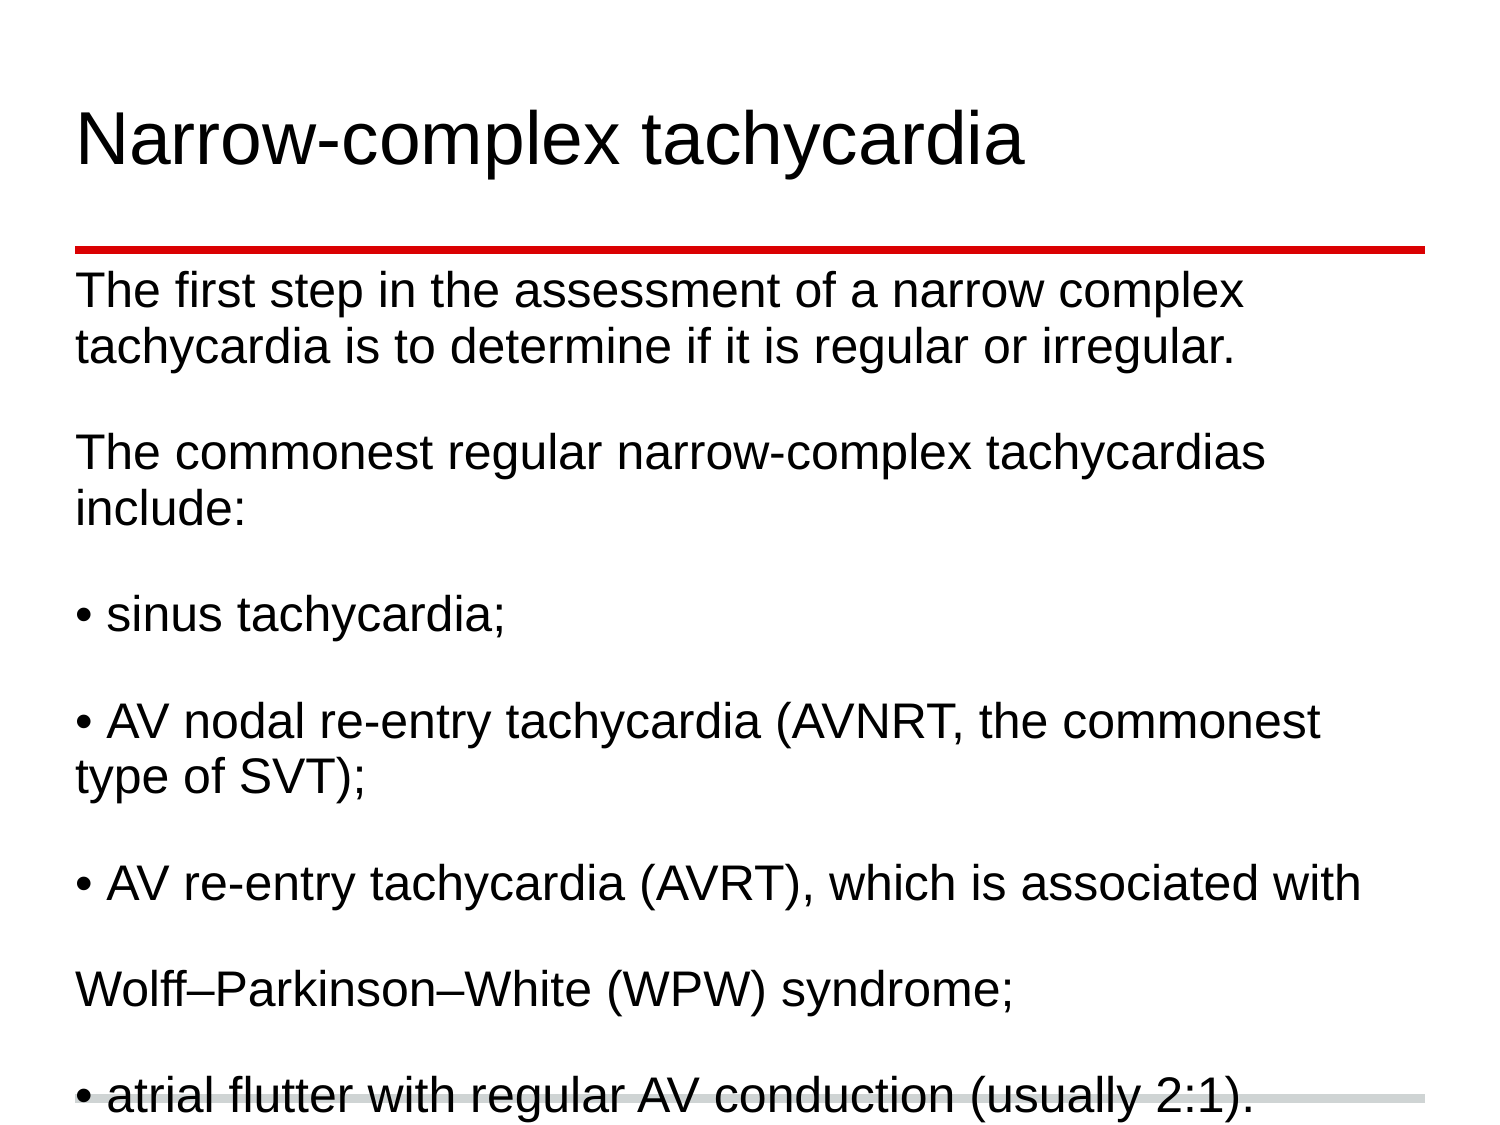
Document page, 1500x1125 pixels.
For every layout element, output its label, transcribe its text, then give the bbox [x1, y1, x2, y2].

title Narrow-complex tachycardia [75, 45, 1425, 233]
list The first step in the assessment of a narrow complex tachycardia is to determine if it is regular or irregular. The commonest regular narrow-complex tachycardias include: • sinus tachycardia; • AV nodal re-entry tachycardia (AVNRT, the commonest type of SVT); • AV re-entry tachycardia (AVRT), which is associated with Wolff–Parkinson–White (WPW) syndrome; • atrial flutter with regular AV conduction (usually 2:1). Irregular narrow-complex tachycardia is most commonly AF or sometimes atrial flutter with variable AV conduction (‘variable block’). [75, 262, 1425, 1125]
